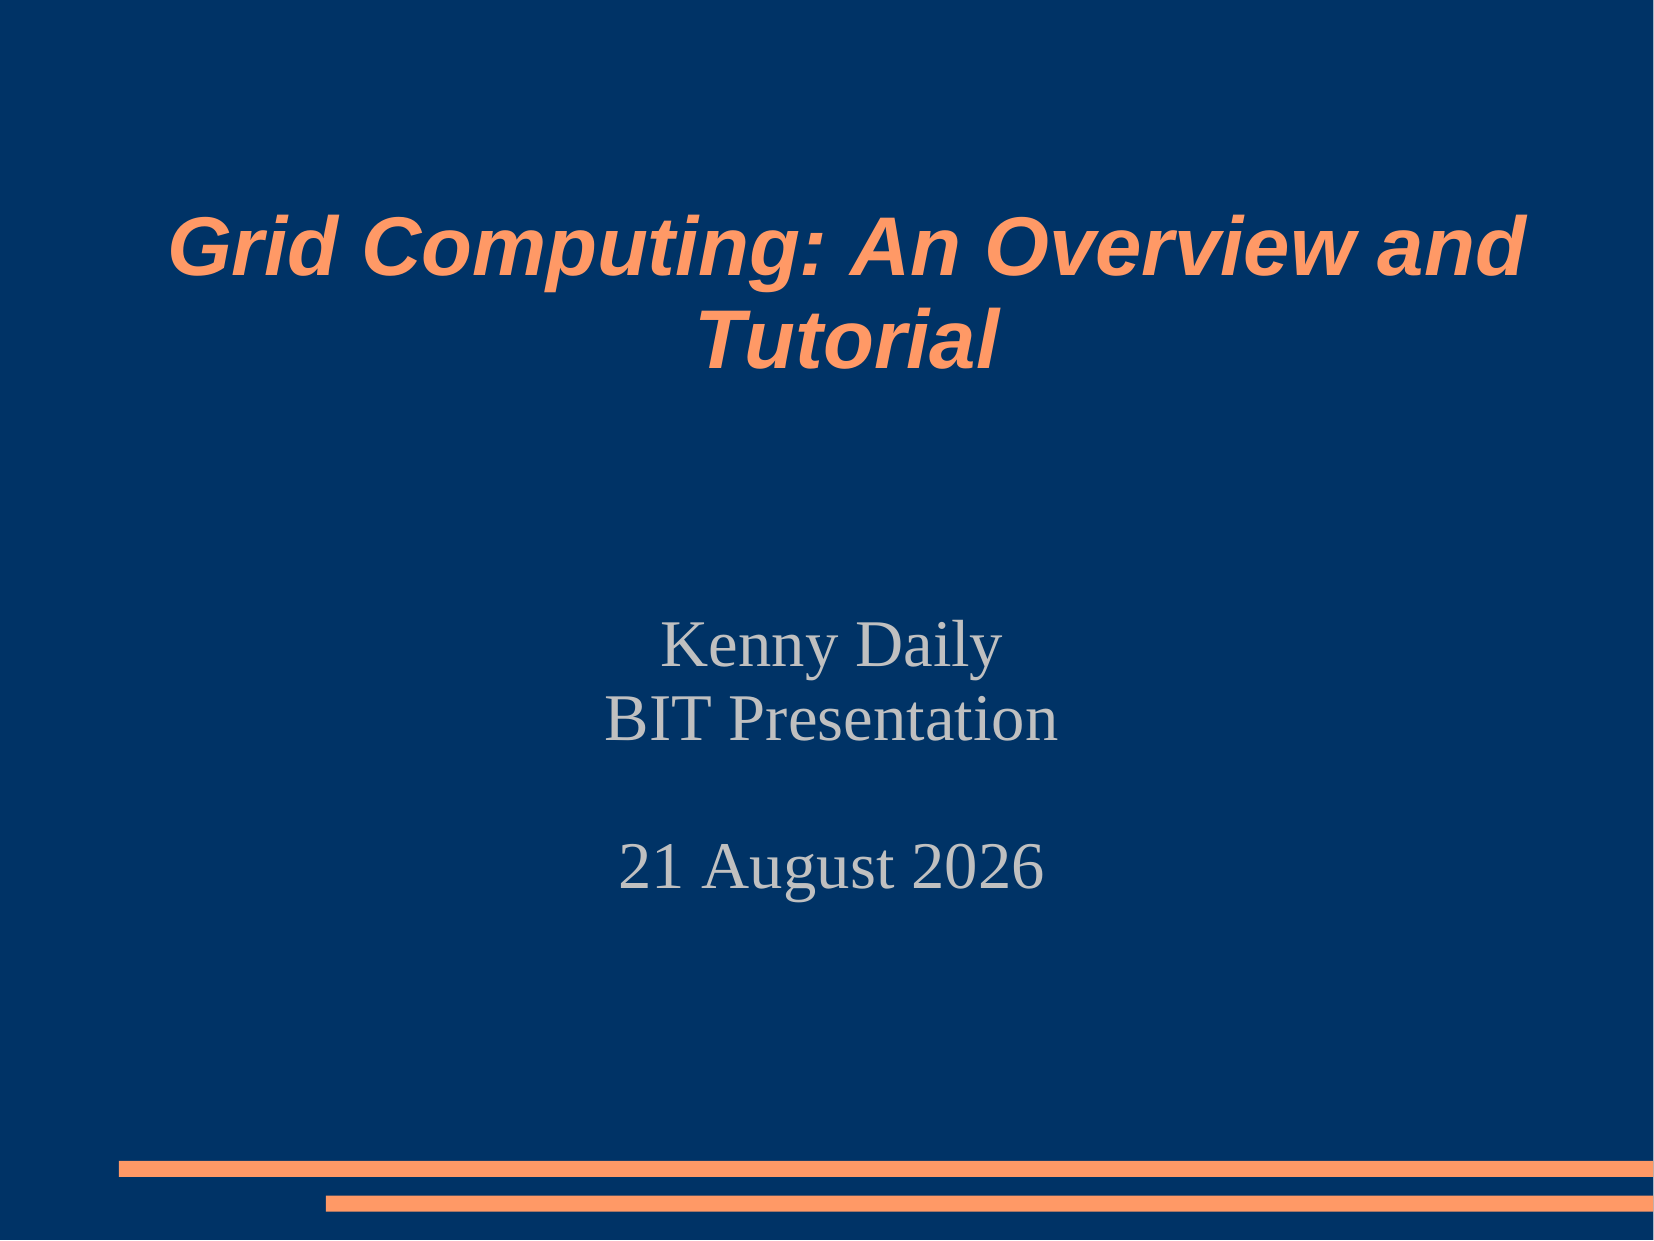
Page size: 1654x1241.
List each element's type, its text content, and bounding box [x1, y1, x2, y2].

title Grid Computing: An Overview and Tutorial [140, 186, 1554, 401]
subtitle Kenny Daily BIT Presentation 8 January 2007 [112, 487, 1552, 1022]
